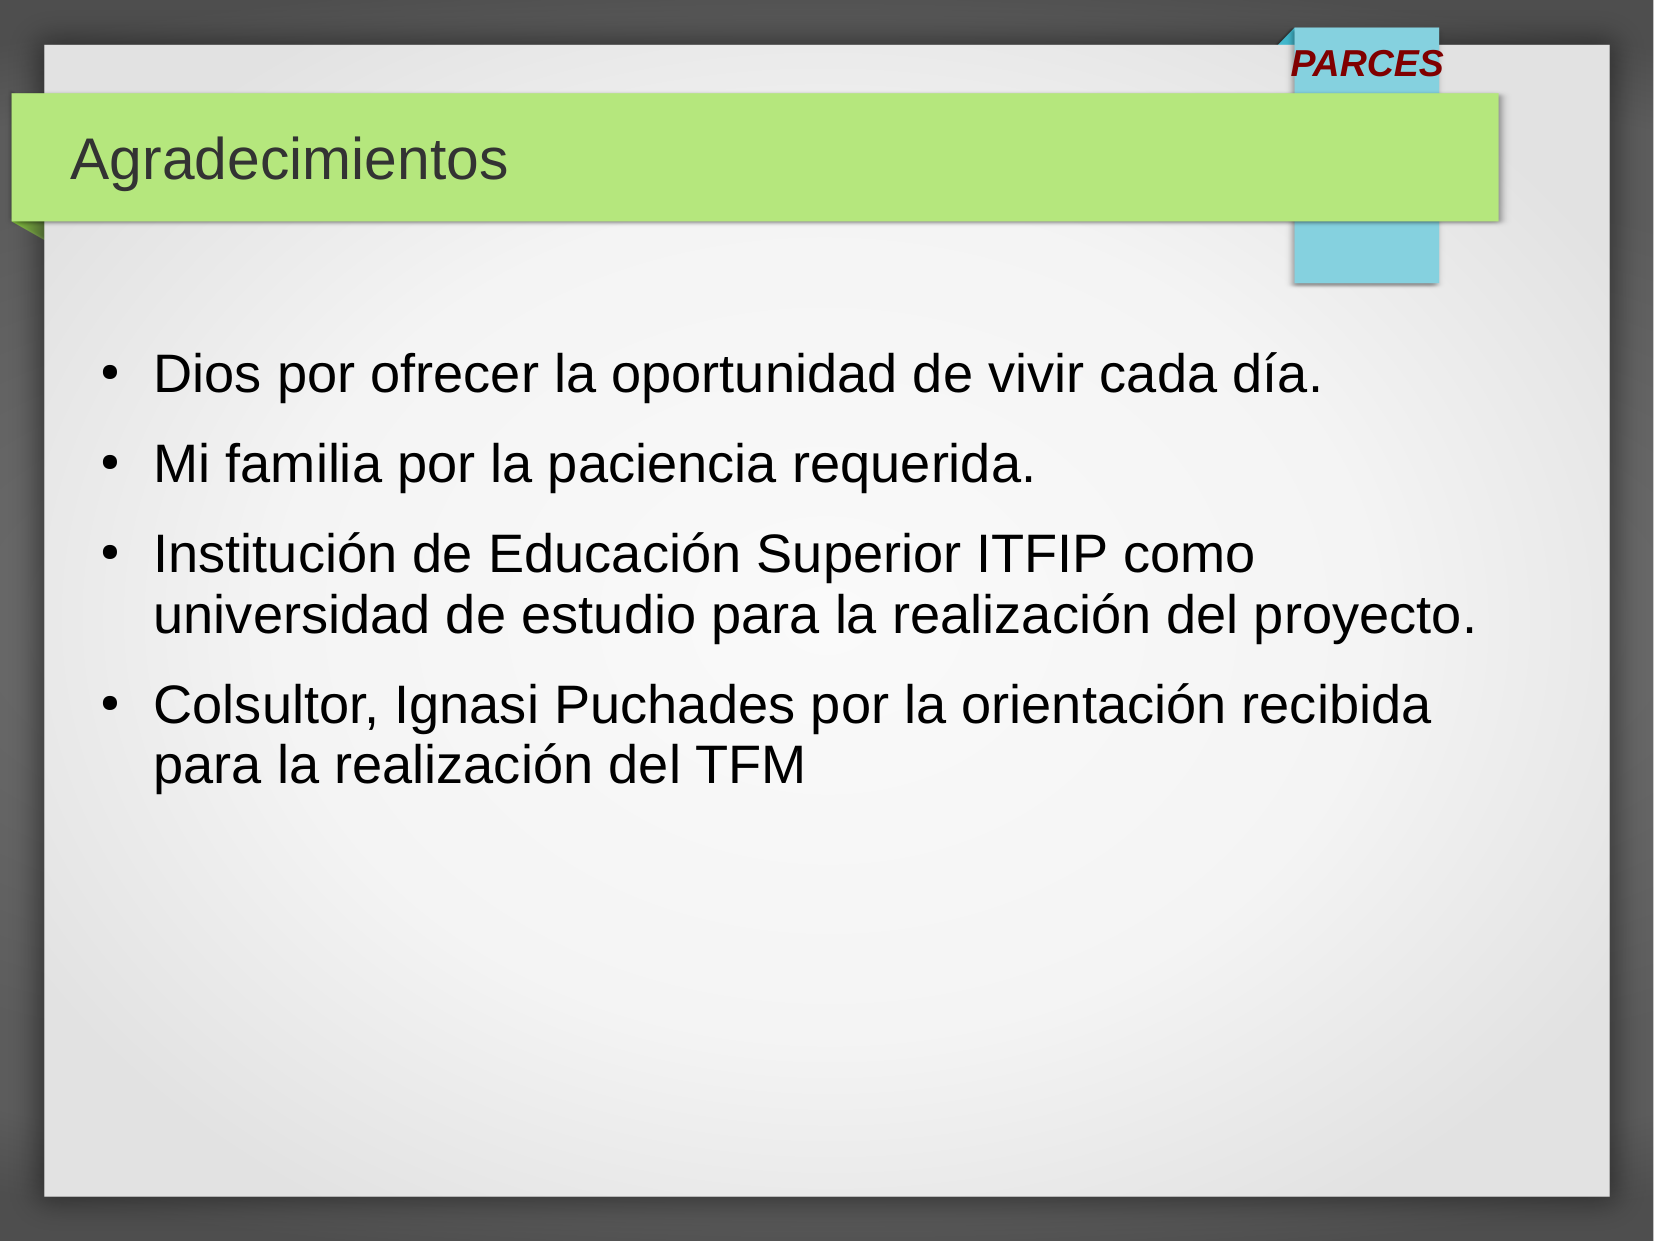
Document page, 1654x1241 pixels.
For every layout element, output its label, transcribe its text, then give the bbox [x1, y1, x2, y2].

picture [0, 0, 1654, 1241]
text_box PARCES [1275, 35, 1459, 94]
title Agradecimientos [70, 106, 1229, 213]
list Dios por ofrecer la oportunidad de vivir cada día. Mi familia por la paciencia requerida. Institución de Educación Superior ITFIP como universidad de estudio para la realización del proyecto. Colsultor, Ignasi Puchades por la orientación recibida para la realización del TFM [82, 343, 1538, 1063]
